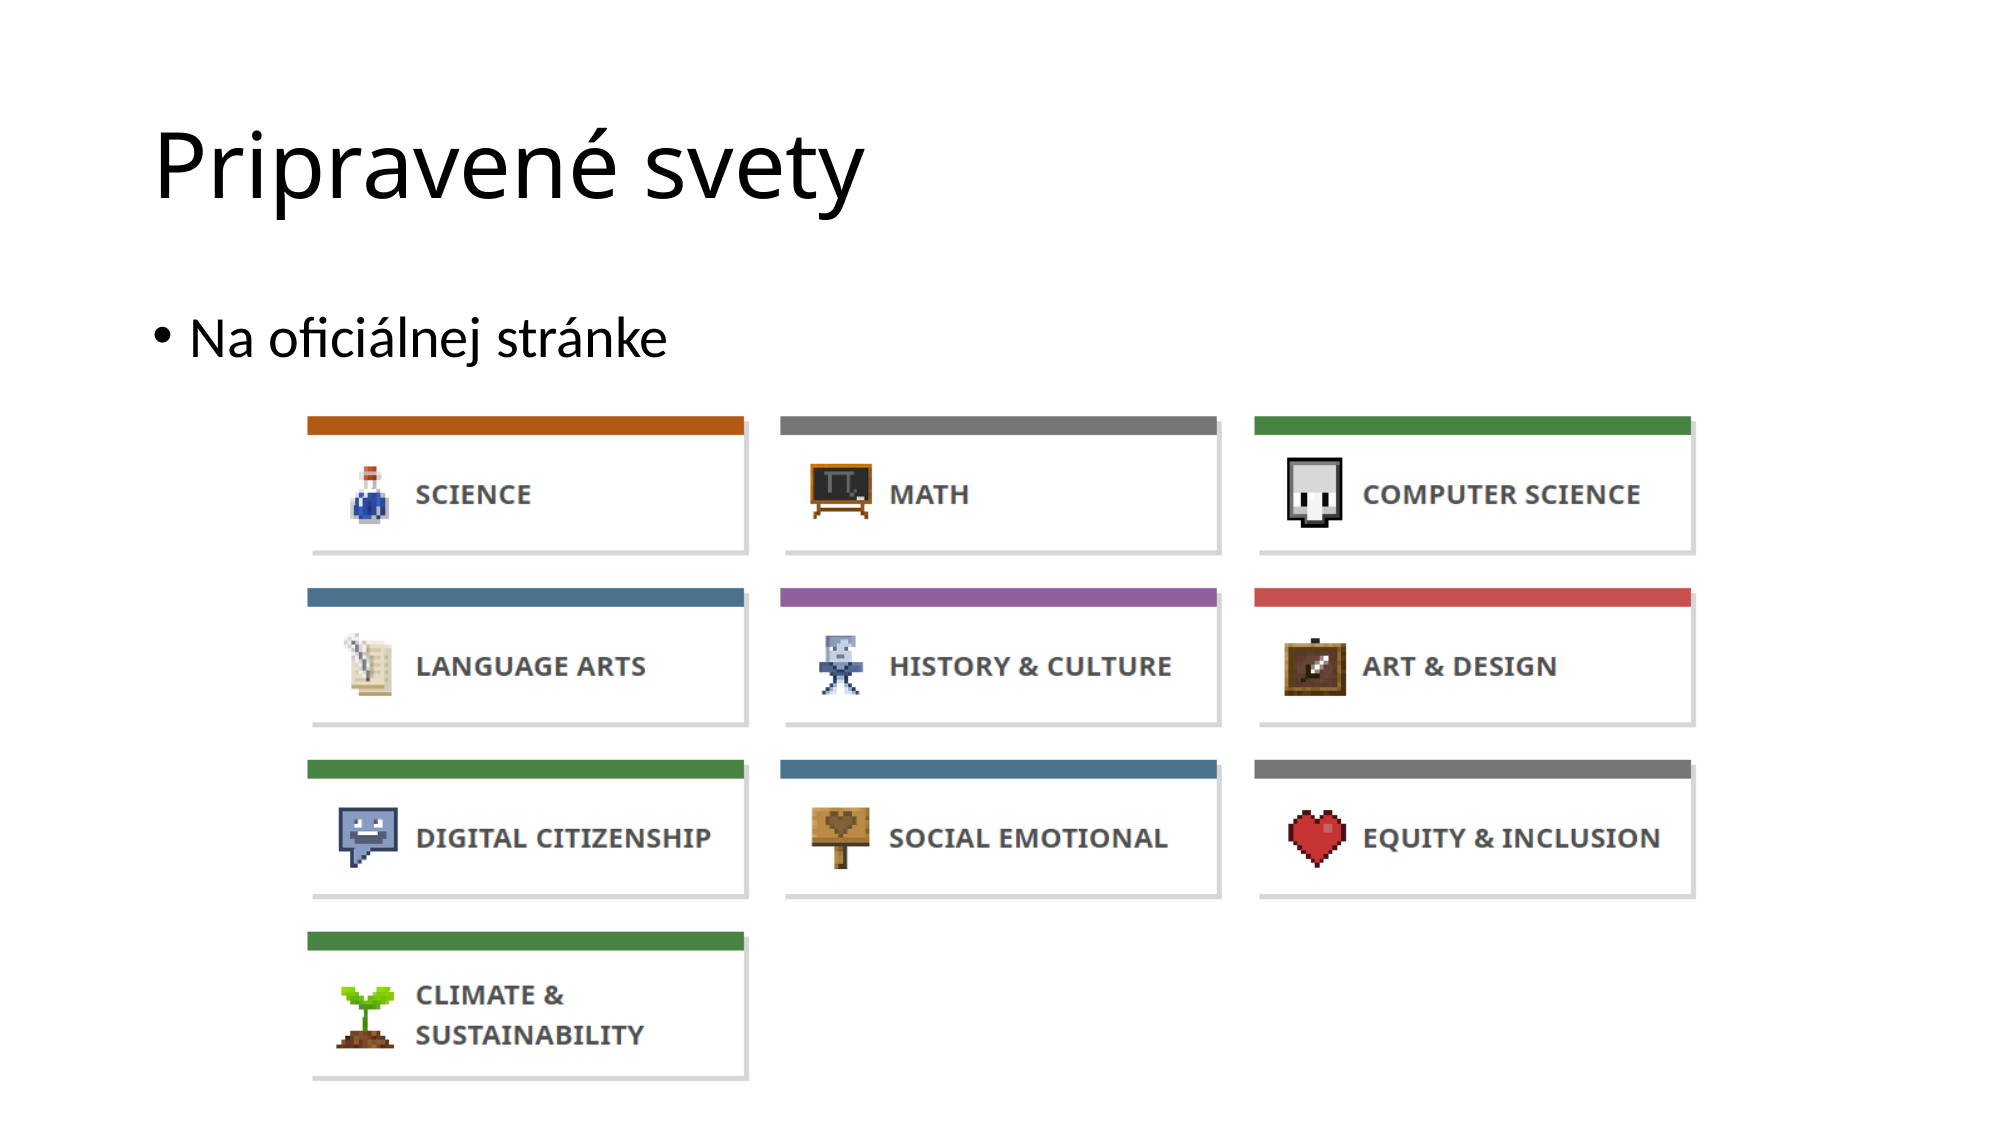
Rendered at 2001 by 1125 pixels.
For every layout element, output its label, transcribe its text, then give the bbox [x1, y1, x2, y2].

picture [275, 395, 1725, 1125]
title Pripravené svety [137, 59, 1863, 278]
list Na oficiálnej stránke [137, 299, 1863, 1014]
